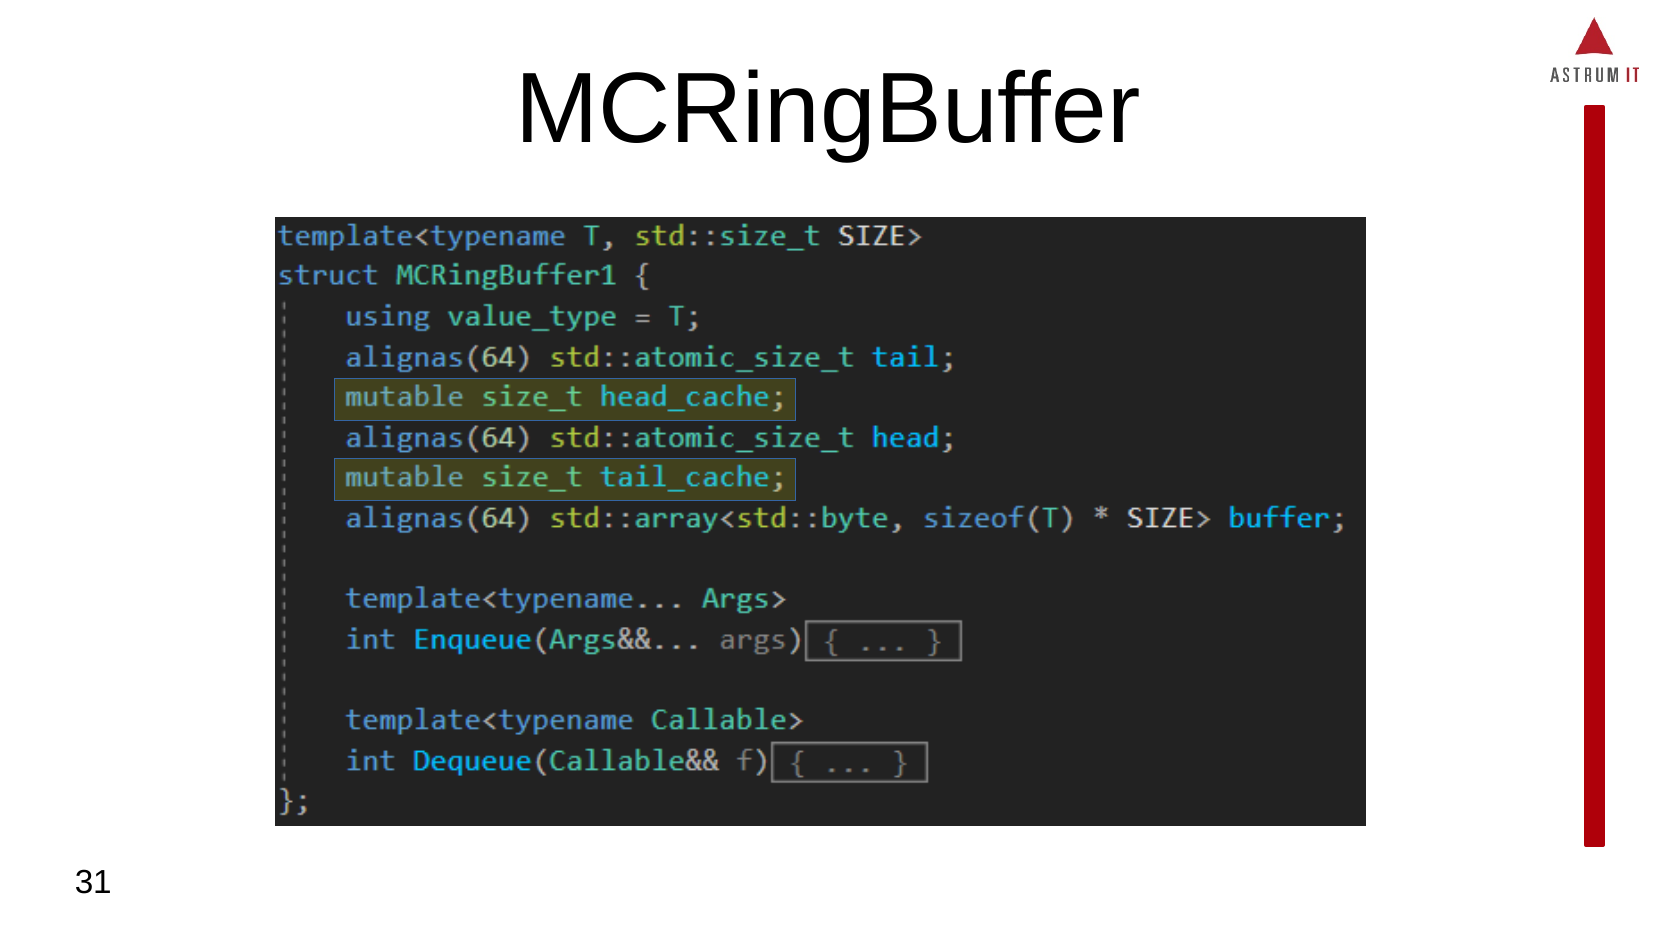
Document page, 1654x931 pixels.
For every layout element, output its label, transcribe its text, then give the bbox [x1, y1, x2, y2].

picture [1550, 17, 1639, 82]
text_box [334, 458, 796, 501]
title MCRingBuffer [114, 30, 1541, 186]
text_box [334, 378, 796, 421]
picture [275, 217, 1366, 826]
